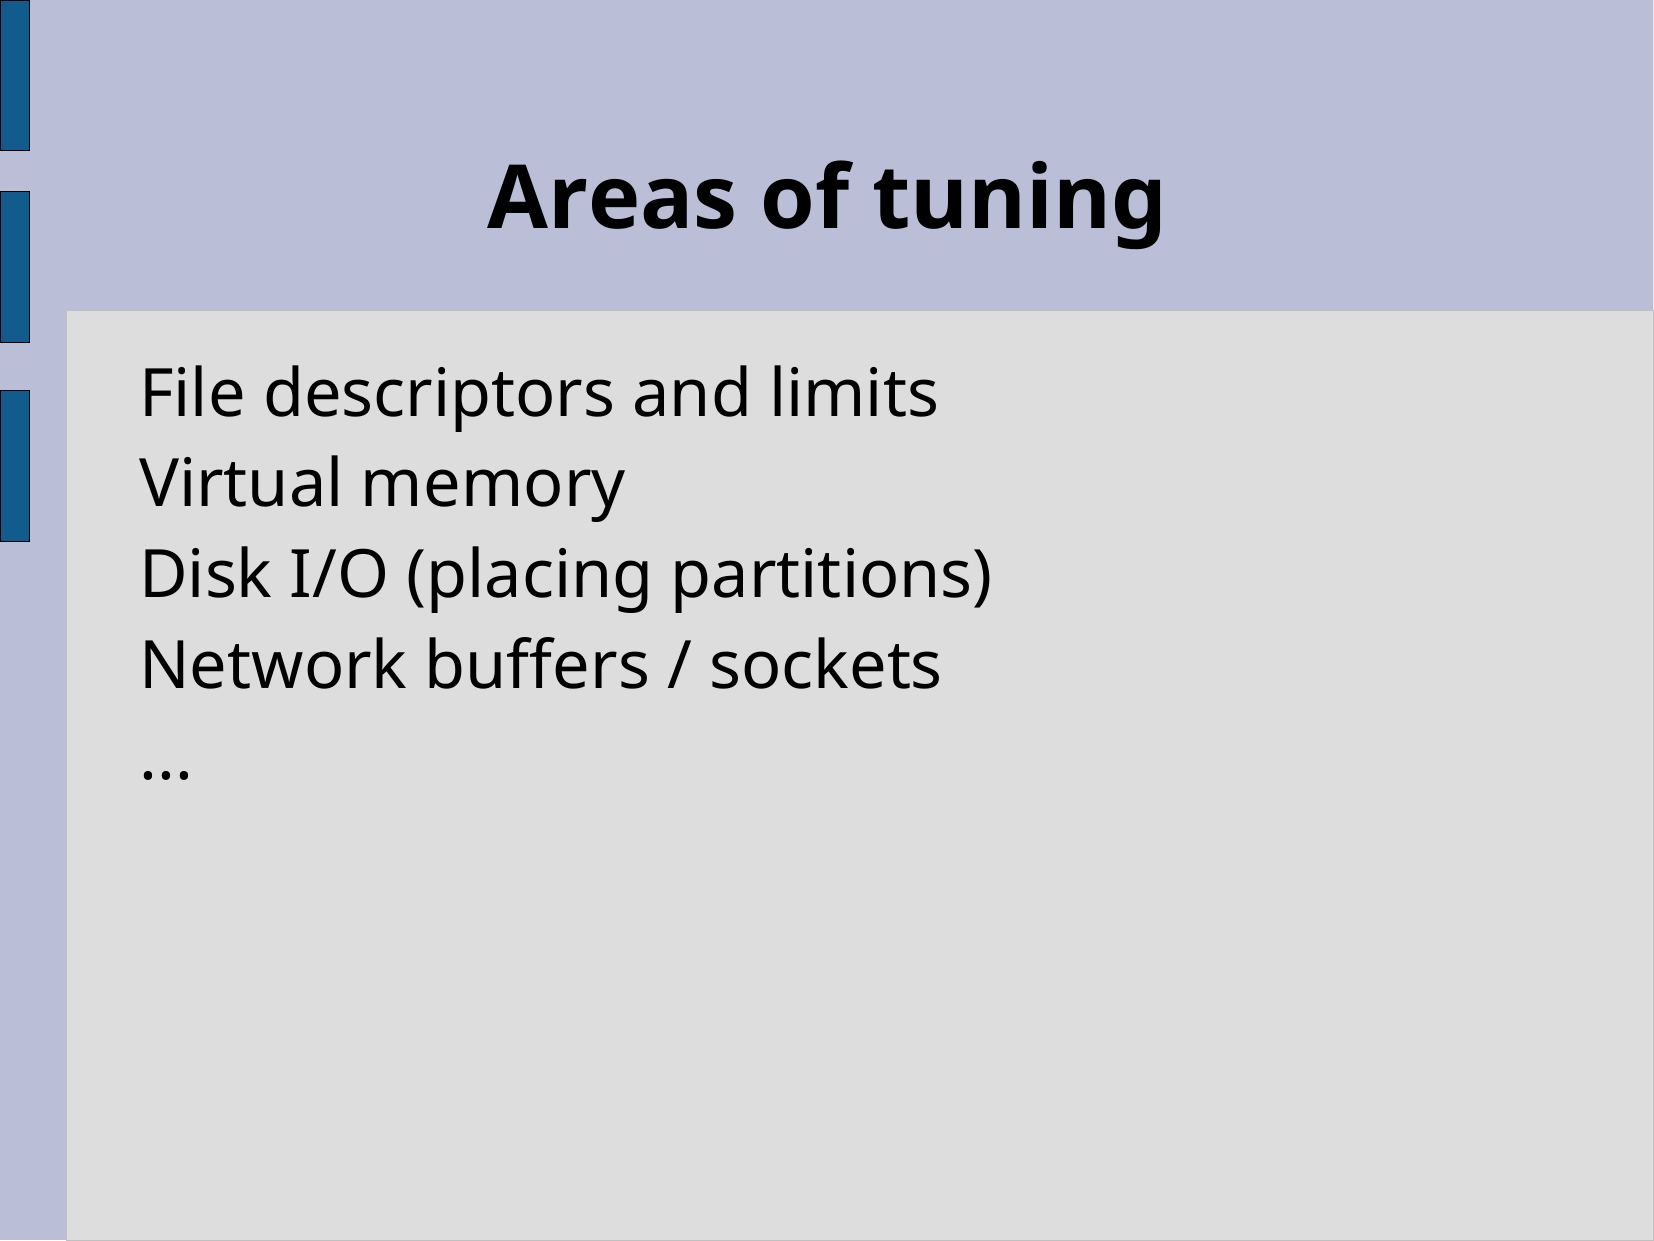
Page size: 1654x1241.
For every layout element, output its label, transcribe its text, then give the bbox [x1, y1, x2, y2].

title Areas of tuning [121, 91, 1534, 299]
list File descriptors and limits Virtual memory Disk I/O (placing partitions) Network buffers / sockets ... [121, 344, 1534, 1127]
